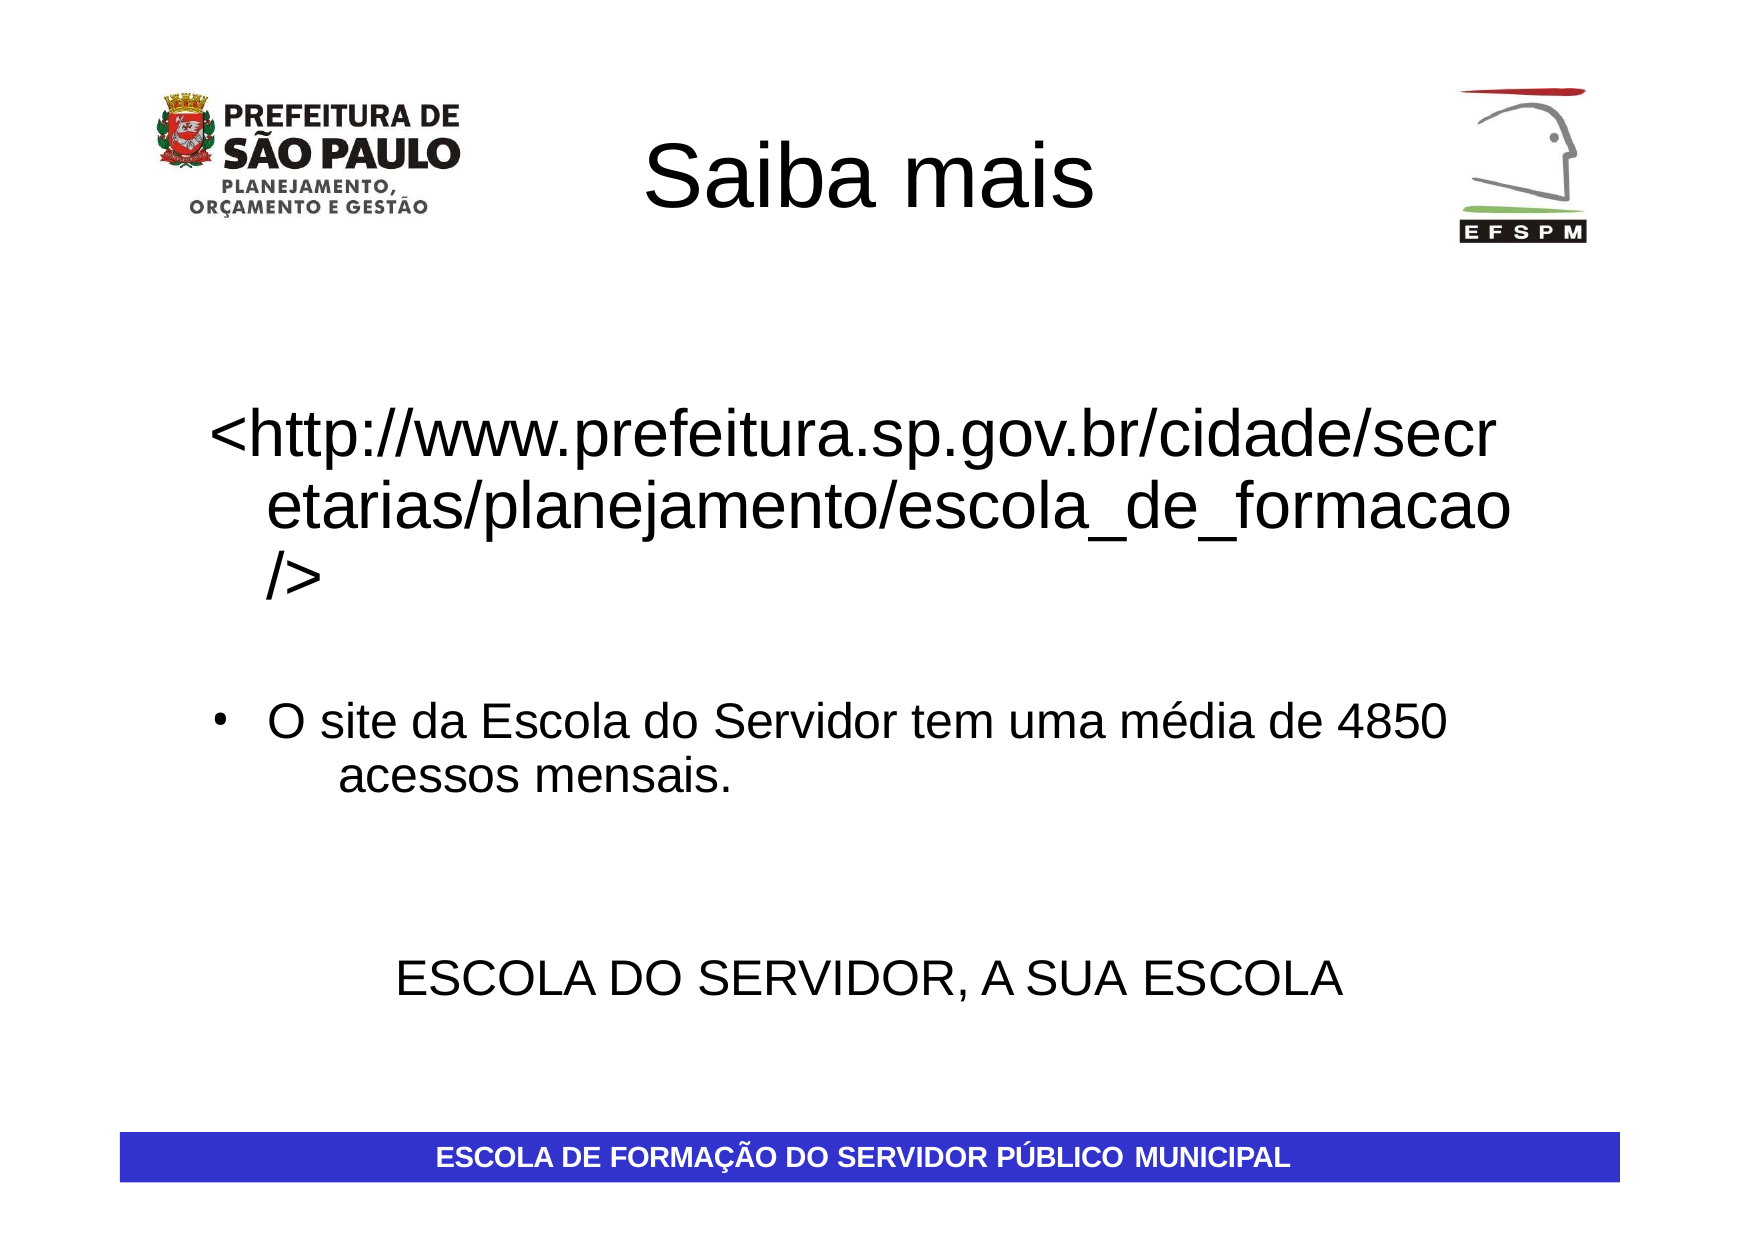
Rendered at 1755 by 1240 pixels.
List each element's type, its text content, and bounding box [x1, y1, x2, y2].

text_box <http://www.prefeitura.sp.gov.br/cidade/secr etarias/planejamento/escola_de_formacao /> O site da Escola do Servidor tem uma média de 4850 acessos mensais. ESCOLA DO SERVIDOR, A SUA ESCOLA [207, 386, 1522, 998]
title Saiba mais [640, 113, 1099, 228]
text_box ESCOLA DE FORMAÇÃO DO SERVIDOR PÚBLICO MUNICIPAL [433, 1134, 1298, 1178]
